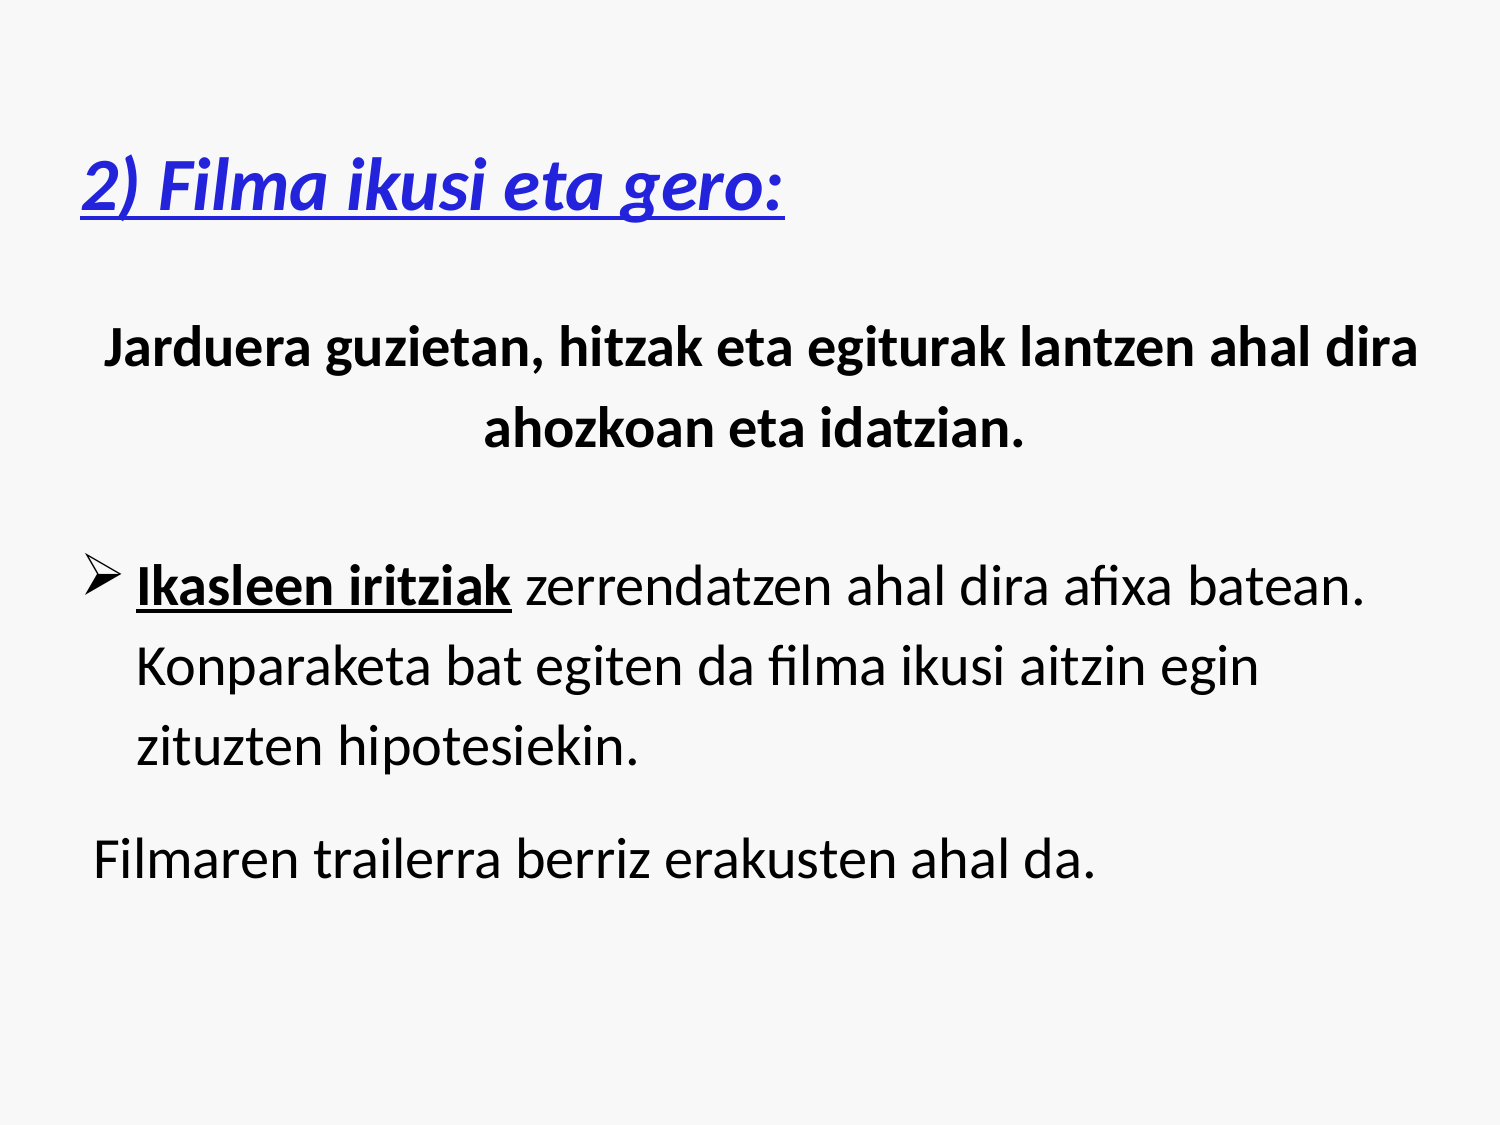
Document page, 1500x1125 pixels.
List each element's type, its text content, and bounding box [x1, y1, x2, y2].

subtitle Jarduera guzietan, hitzak eta egiturak lantzen ahal dira ahozkoan eta idatzian. Ikasleen iritziak zerrendatzen ahal dira afixa batean. Konparaketa bat egiten da filma ikusi aitzin egin zituzten hipotesiekin. Filmaren trailerra berriz erakusten ahal da. [64, 290, 1459, 1008]
title 2) Filma ikusi eta gero: [64, 113, 1399, 268]
